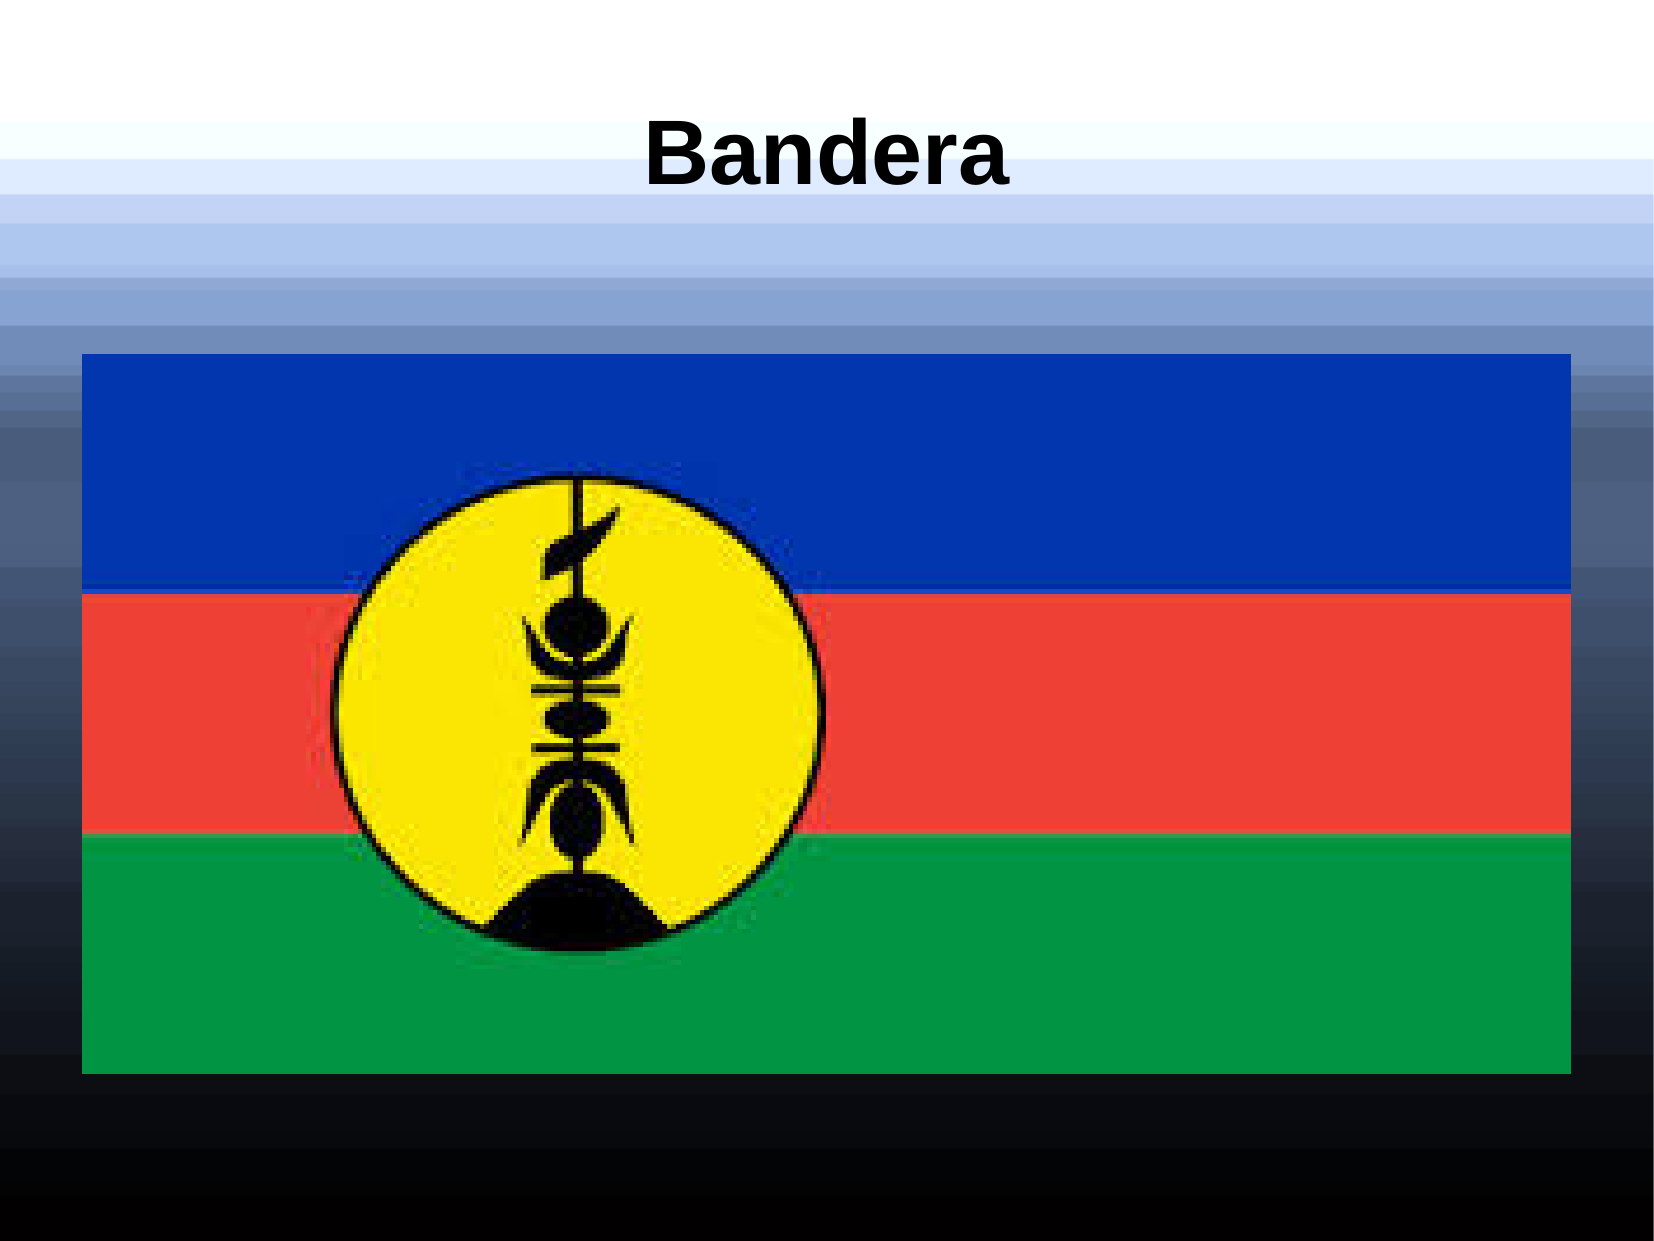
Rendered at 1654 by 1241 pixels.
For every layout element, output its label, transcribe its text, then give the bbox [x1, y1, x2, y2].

picture [0, 0, 1654, 1241]
title Bandera [82, 49, 1571, 257]
